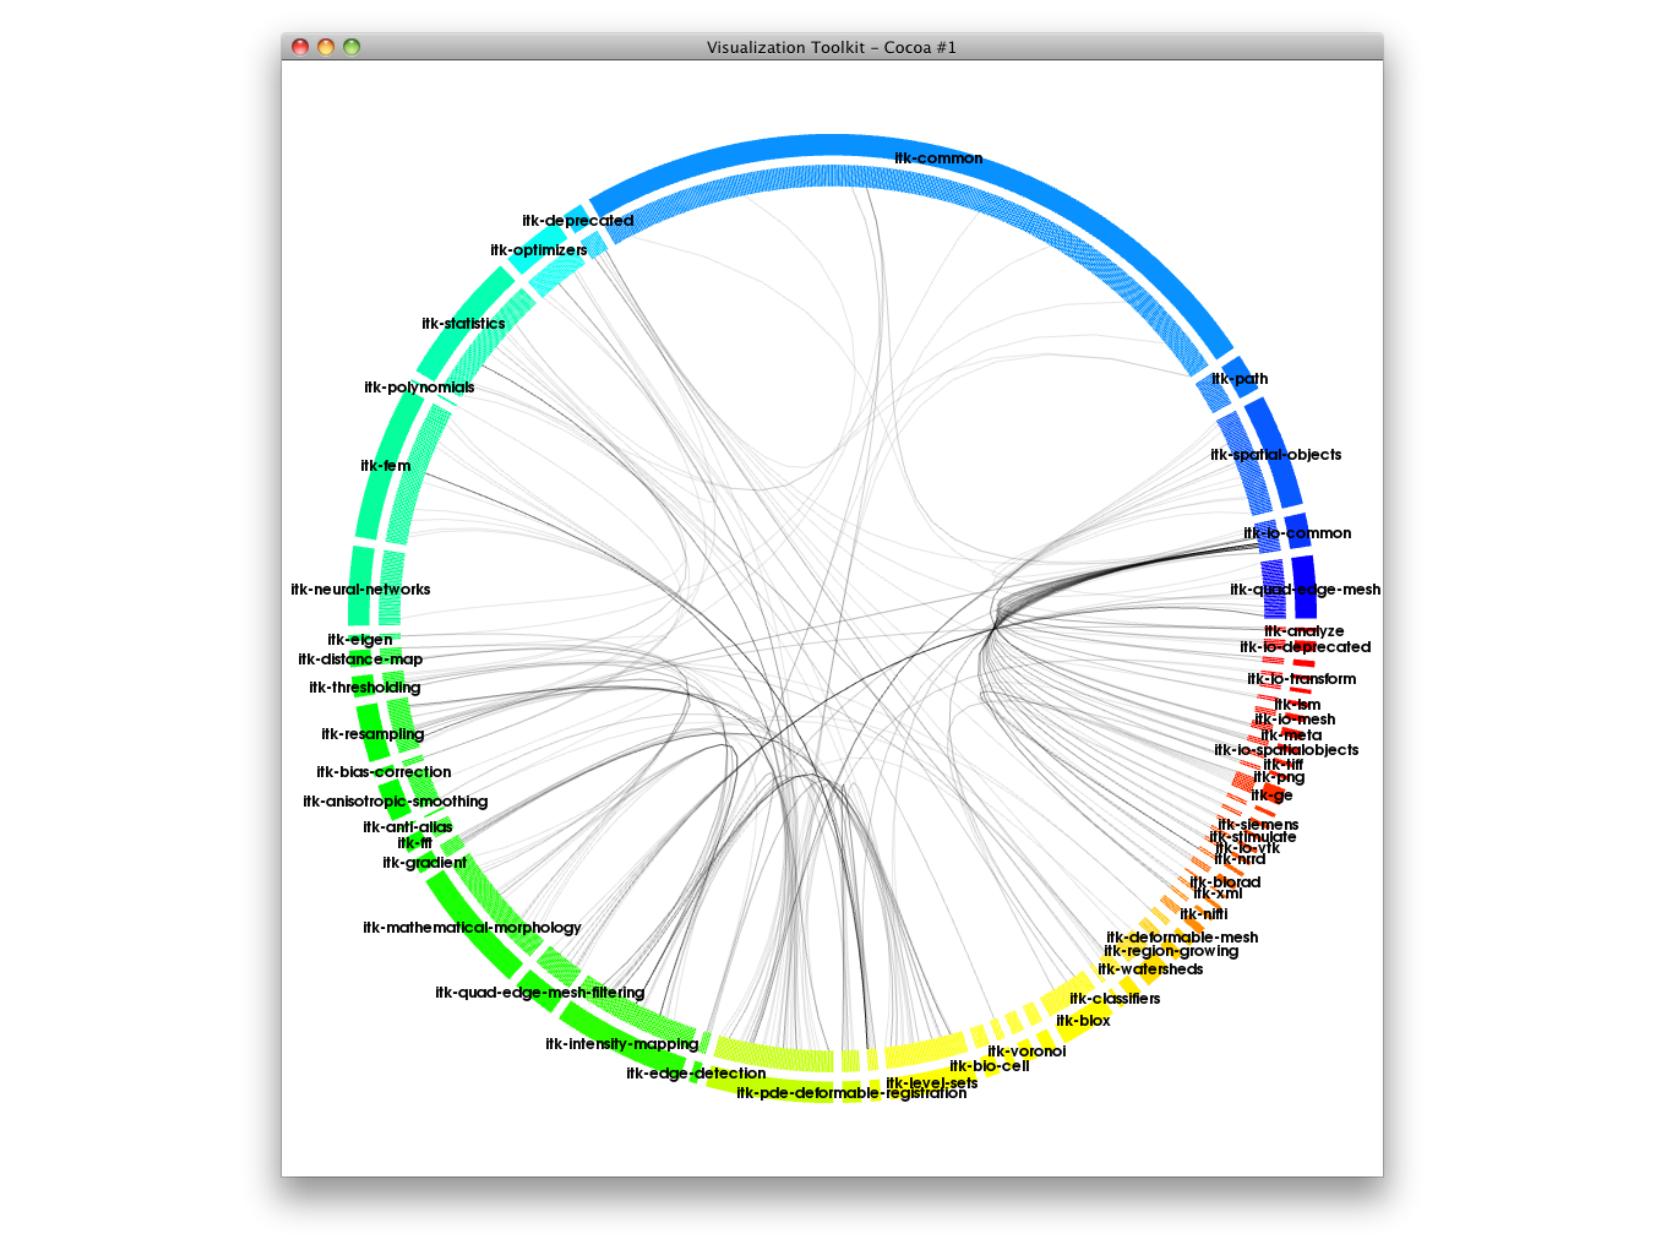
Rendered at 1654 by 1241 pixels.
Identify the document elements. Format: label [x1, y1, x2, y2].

picture [233, 3, 1432, 1241]
